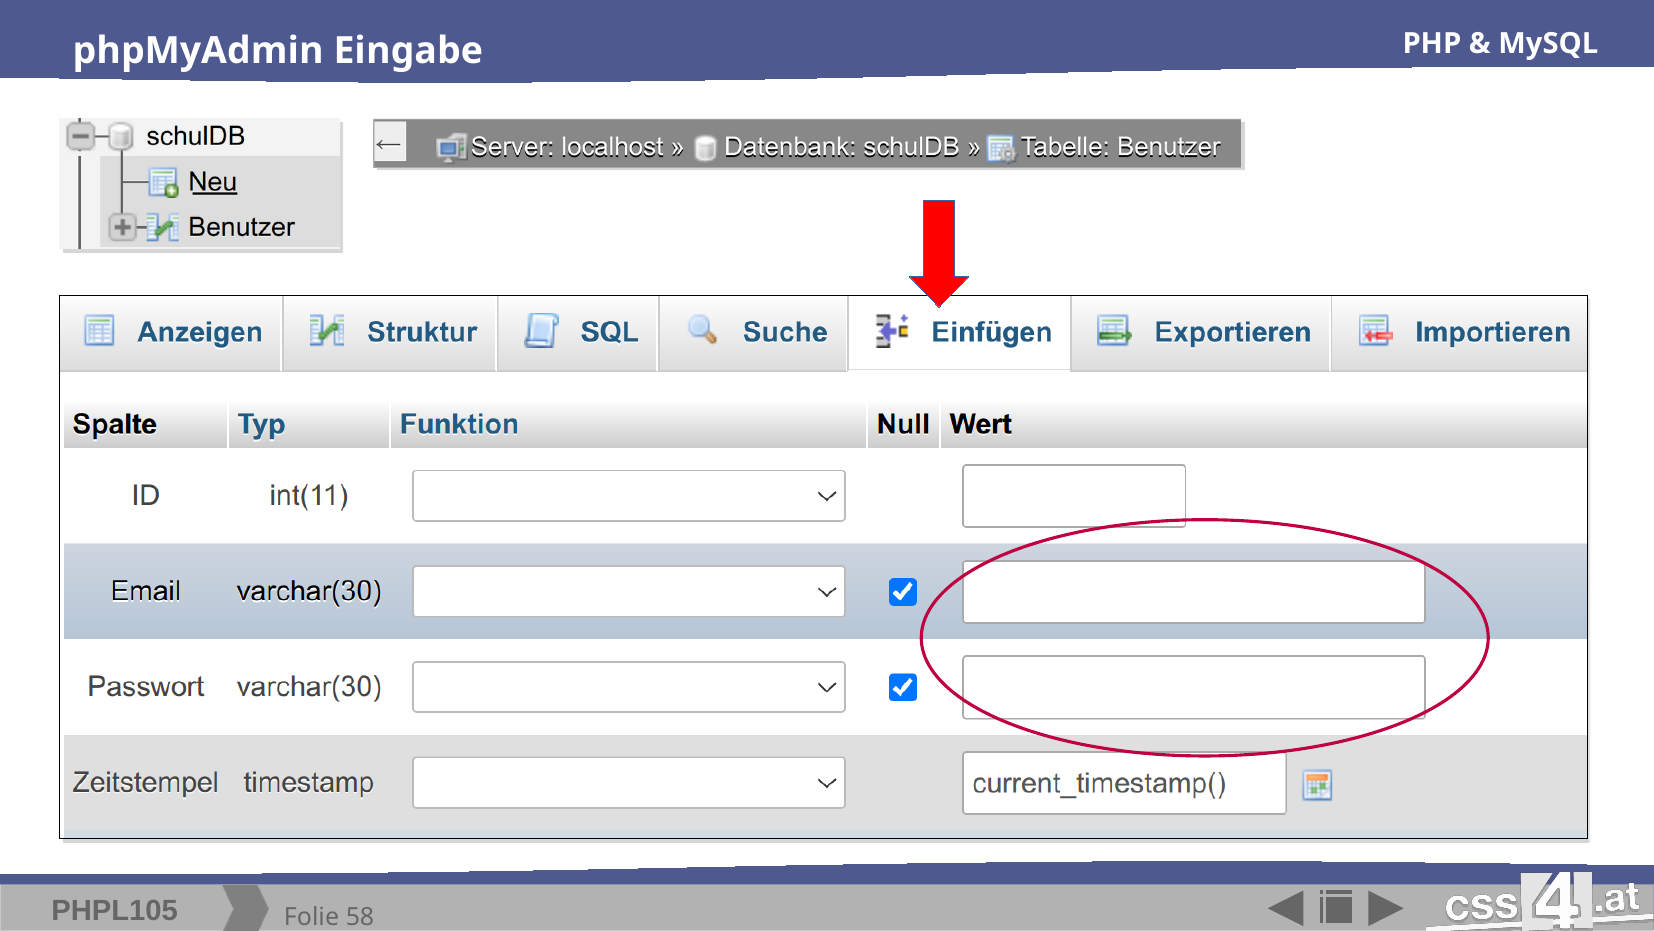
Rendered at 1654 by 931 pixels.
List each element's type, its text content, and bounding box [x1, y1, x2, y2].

text_box [0, 0, 1654, 83]
text_box PHP & MySQL [1387, 15, 1619, 60]
text_box [0, 861, 1654, 931]
picture [59, 118, 341, 249]
picture [1426, 872, 1654, 931]
text_box [909, 200, 969, 308]
picture [373, 118, 1241, 168]
text_box PHPL105 [36, 886, 209, 931]
text_box phpMyAdmin Eingabe [57, 16, 485, 69]
text_box Folie <Foliennummer> [269, 891, 542, 931]
picture [59, 295, 1588, 839]
